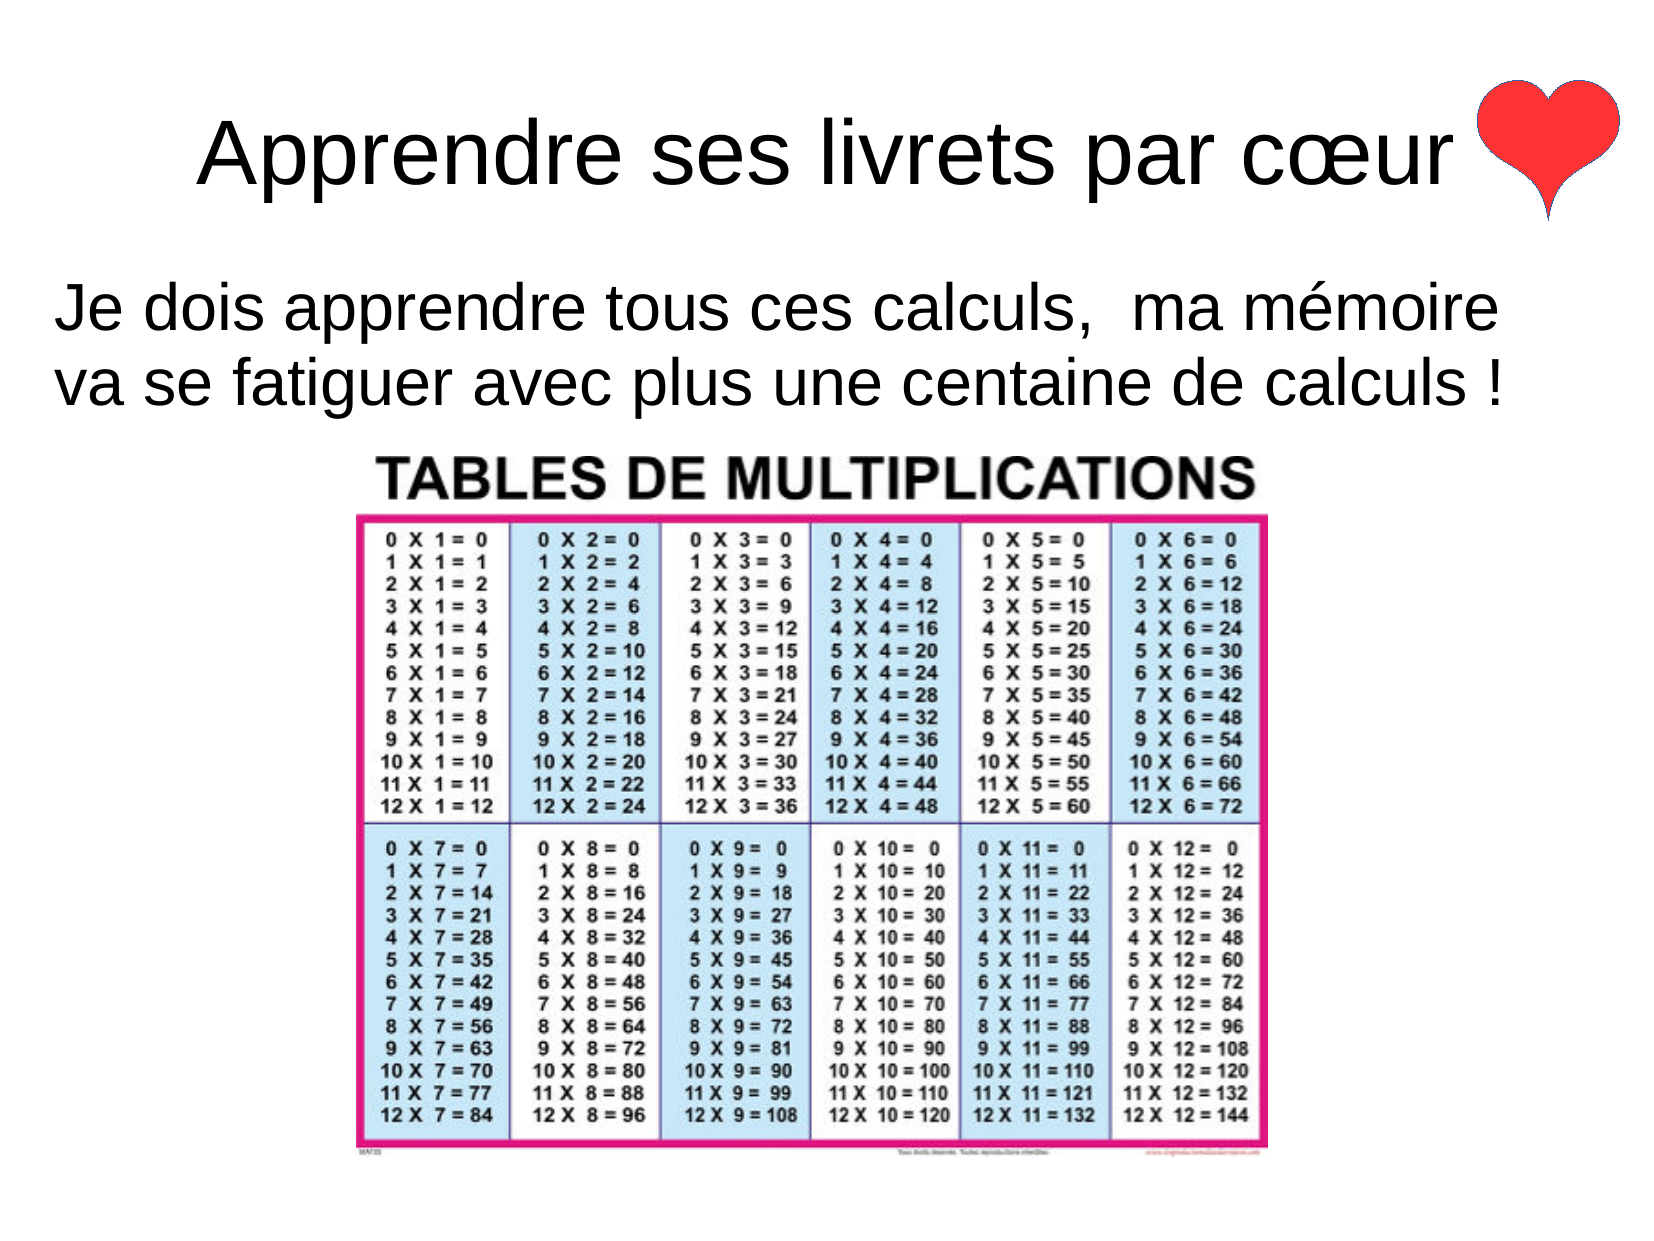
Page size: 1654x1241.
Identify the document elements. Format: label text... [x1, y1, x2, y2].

text_box [1477, 80, 1620, 221]
subtitle Je dois apprendre tous ces calculs, ma mémoire va se fatiguer avec plus une centaine de calculs ! [54, 195, 1591, 495]
picture [356, 456, 1268, 1157]
title Apprendre ses livrets par cœur [82, 49, 1571, 195]
